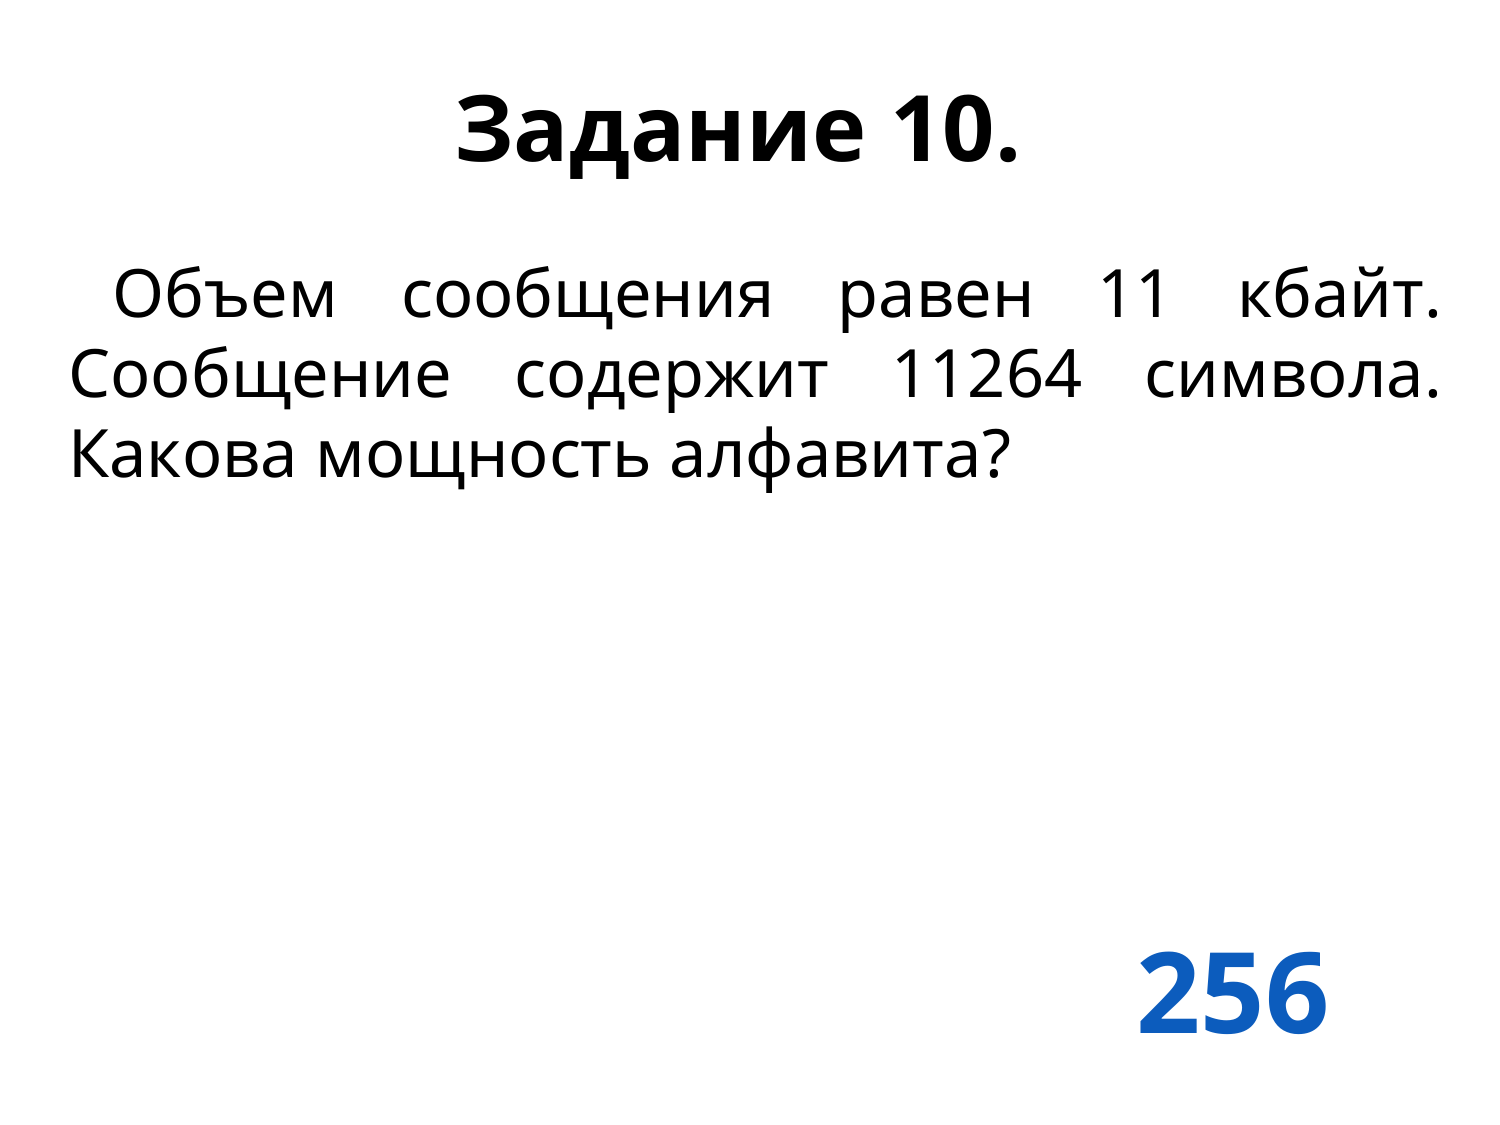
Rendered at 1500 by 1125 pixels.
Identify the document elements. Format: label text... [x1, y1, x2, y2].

text_box 256 [1122, 913, 1418, 1064]
list Объем сообщения равен 11 кбайт. Сообщение содержит 11264 символа. Какова мощность алфавита? [53, 243, 1459, 1083]
title Задание 10. [75, 62, 1426, 243]
